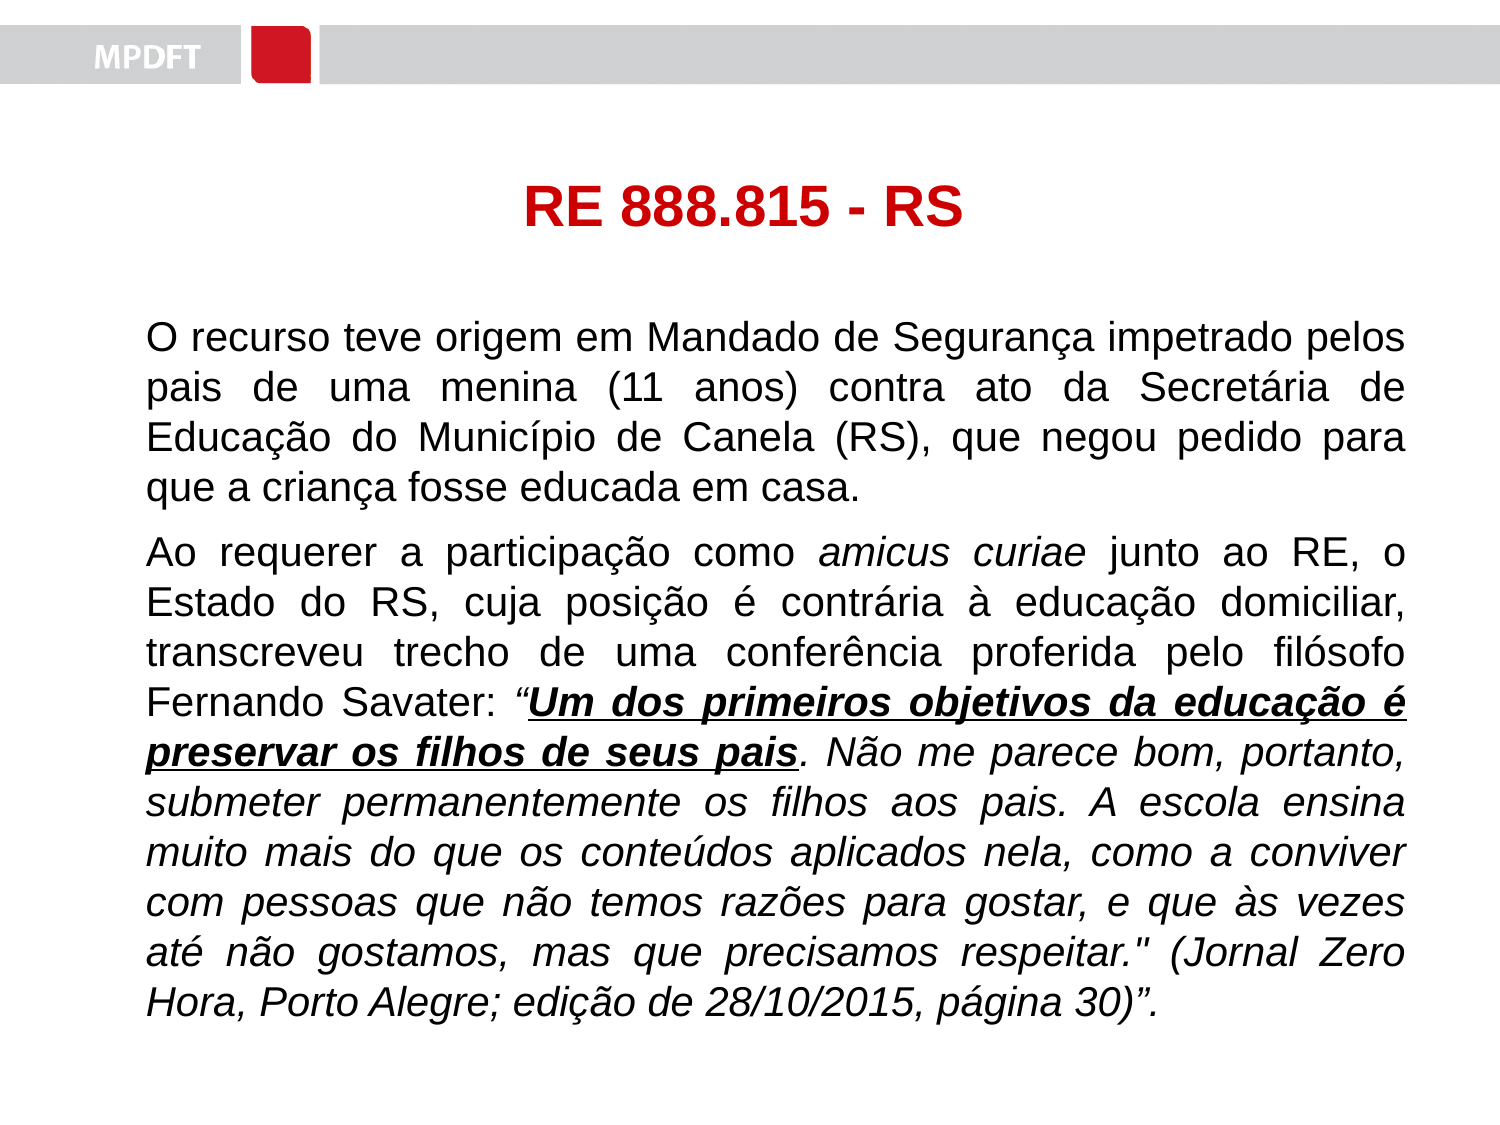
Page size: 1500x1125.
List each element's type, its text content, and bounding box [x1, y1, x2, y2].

text_box O recurso teve origem em Mandado de Segurança impetrado pelos pais de uma menina (11 anos) contra ato da Secretária de Educação do Município de Canela (RS), que negou pedido para que a criança fosse educada em casa. Ao requerer a participação como amicus curiae junto ao RE, o Estado do RS, cuja posição é contrária à educação domiciliar, transcreveu trecho de uma conferência proferida pelo filósofo Fernando Savater: “Um dos primeiros objetivos da educação é preservar os filhos de seus pais. Não me parece bom, portanto, submeter permanentemente os filhos aos pais. A escola ensina muito mais do que os conteúdos aplicados nela, como a conviver com pessoas que não temos razões para gostar, e que às vezes até não gostamos, mas que precisamos respeitar." (Jornal Zero Hora, Porto Alegre; edição de 28/10/2015, página 30)”. [75, 302, 1426, 1005]
text_box RE 888.815 - RS [64, 160, 1424, 247]
picture [0, 0, 1500, 1125]
